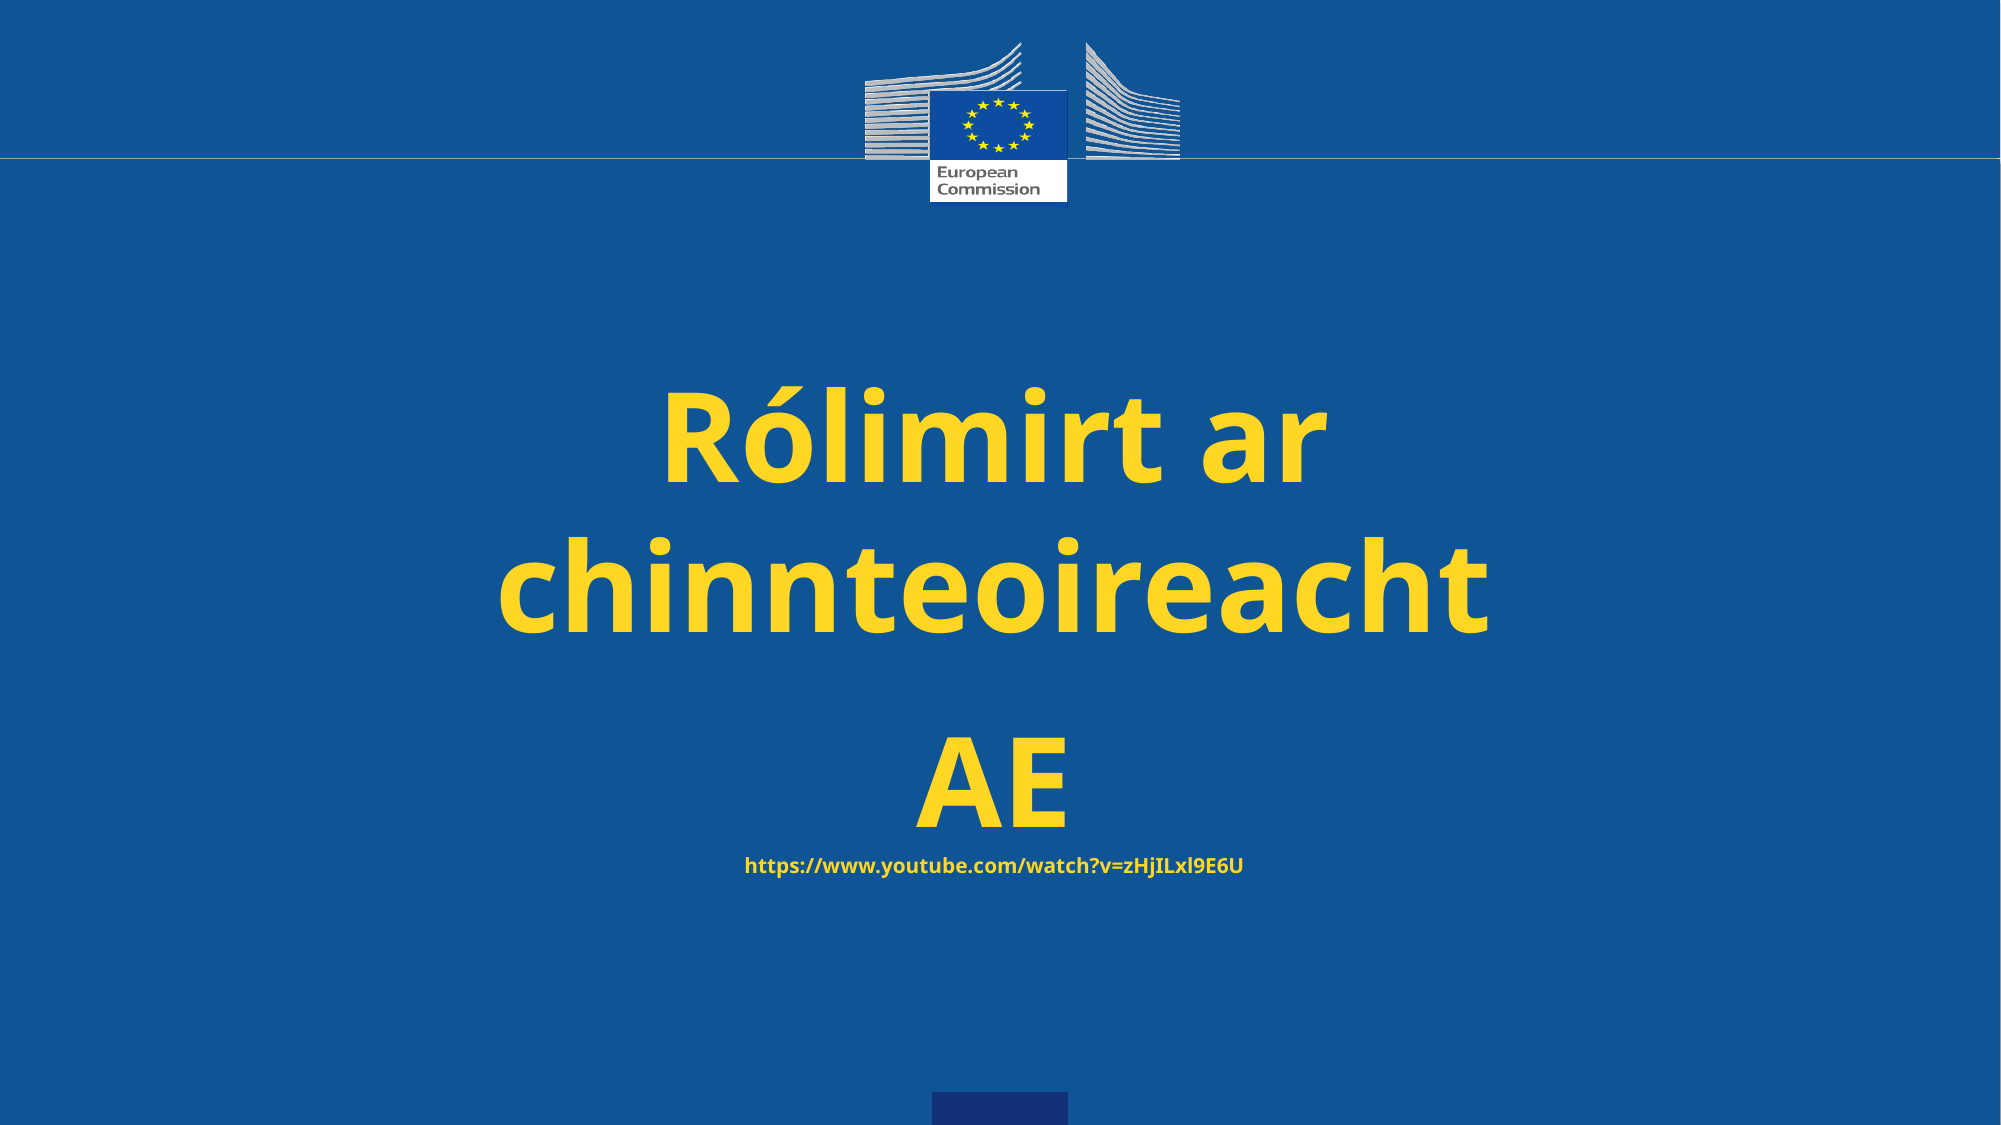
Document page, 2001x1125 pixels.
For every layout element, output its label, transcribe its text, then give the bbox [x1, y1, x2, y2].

text_box Rólimirt ar chinnteoireacht AE https://www.youtube.com/watch?v=zHjILxl9E6U [362, 349, 1626, 799]
